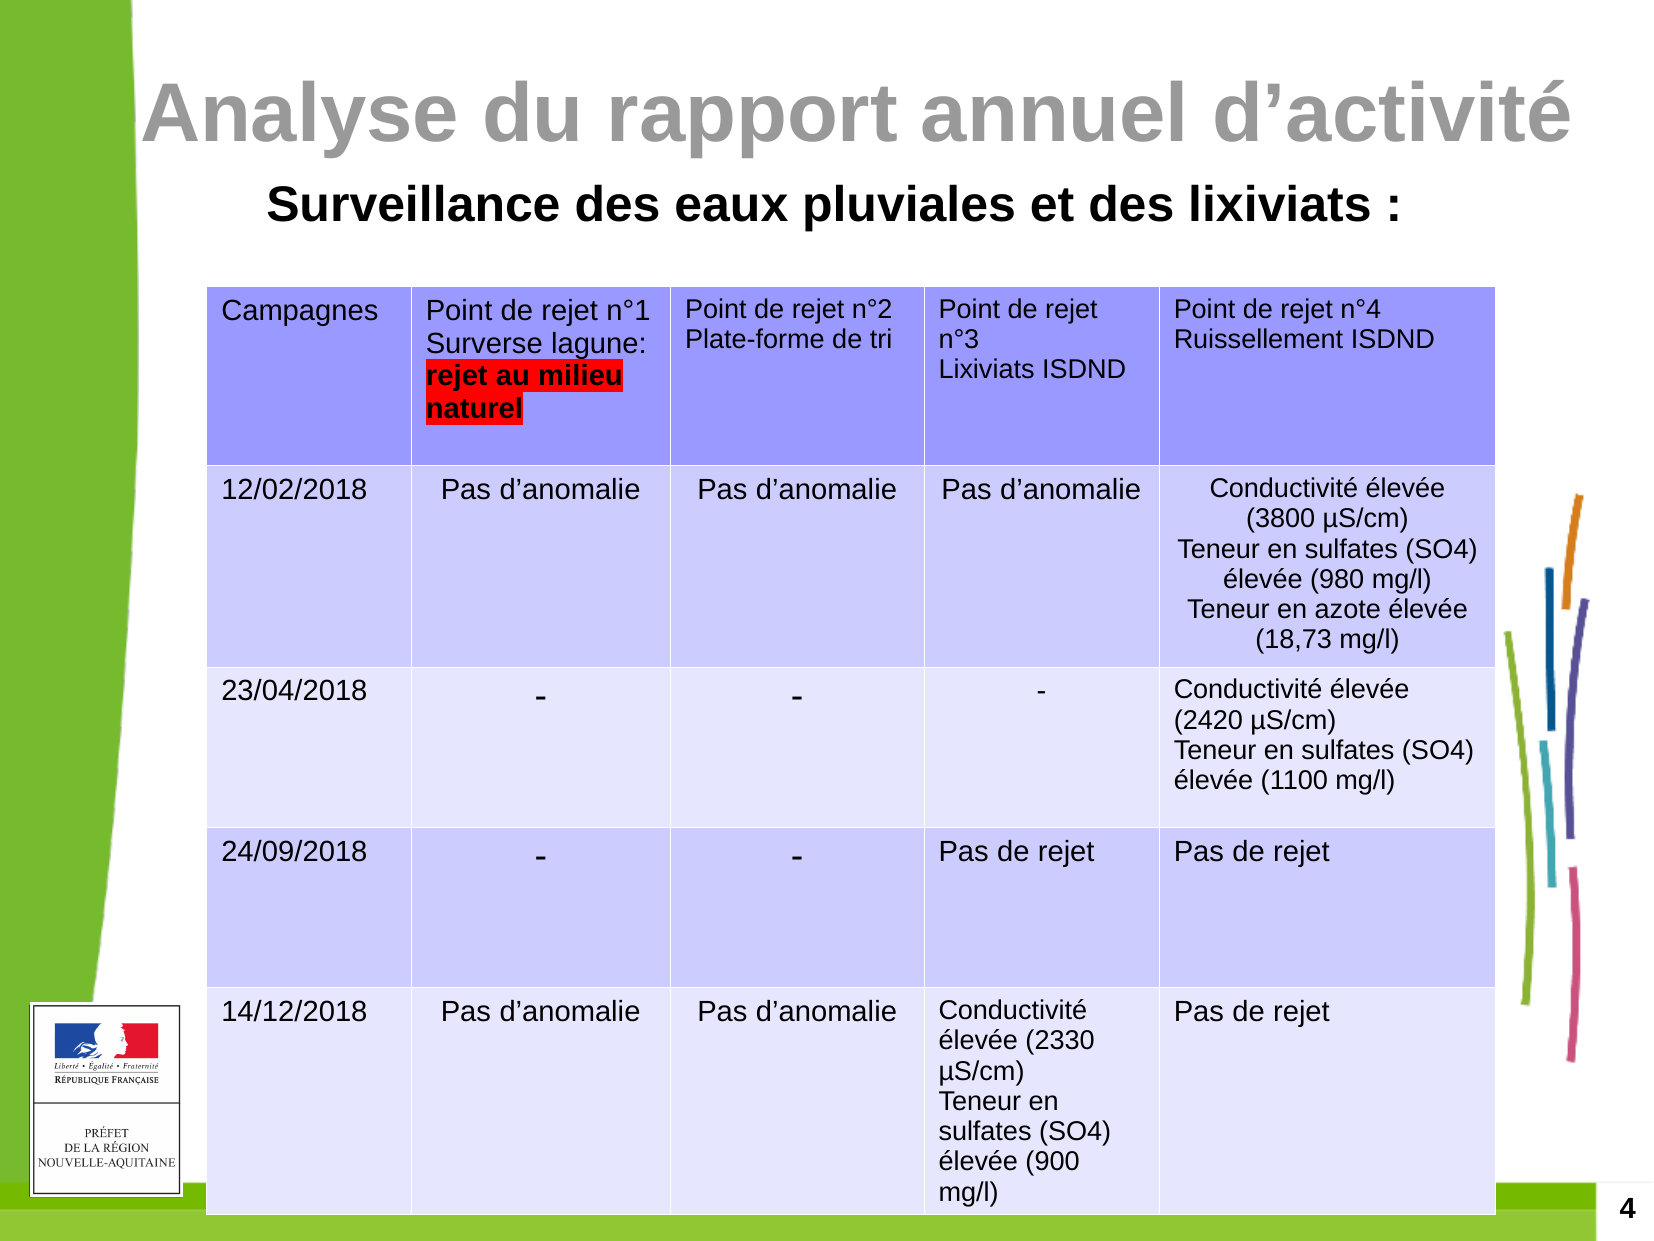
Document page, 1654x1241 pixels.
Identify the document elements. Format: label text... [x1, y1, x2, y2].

table_cell - [412, 828, 670, 987]
table_cell - [925, 668, 1159, 827]
table_cell - [412, 668, 670, 827]
table_header Campagnes [207, 287, 411, 465]
table_cell - [671, 828, 924, 987]
table_cell Pas de rejet [1160, 988, 1495, 1214]
table_header Point de rejet n°4 Ruissellement ISDND [1160, 287, 1495, 465]
table_cell Pas d’anomalie [412, 466, 670, 667]
table_cell Conductivité élevée (2330 µS/cm) Teneur en sulfates (SO4) élevée (900 mg/l) [925, 988, 1159, 1214]
table_header Point de rejet n°3 Lixiviats ISDND [925, 287, 1159, 465]
title Analyse du rapport annuel d’activité [91, 27, 1646, 198]
table_cell Pas d’anomalie [925, 466, 1159, 667]
list Surveillance des eaux pluviales et des lixiviats : [195, 176, 1525, 1199]
table_cell Pas d’anomalie [671, 466, 924, 667]
picture [0, 0, 1654, 1241]
table_cell 12/02/2018 [207, 466, 411, 667]
table_cell - [671, 668, 924, 827]
table_cell 24/09/2018 [207, 828, 411, 987]
table_header Point de rejet n°2 Plate-forme de tri [671, 287, 924, 465]
table_cell Conductivité élevée (2420 µS/cm) Teneur en sulfates (SO4) élevée (1100 mg/l) [1160, 668, 1495, 827]
table_cell Pas d’anomalie [671, 988, 924, 1214]
table_cell Pas d’anomalie [412, 988, 670, 1214]
table_cell Pas de rejet [925, 828, 1159, 987]
table_cell 23/04/2018 [207, 668, 411, 827]
table_cell Conductivité élevée (3800 µS/cm) Teneur en sulfates (SO4) élevée (980 mg/l) Teneur en azote élevée (18,73 mg/l) [1160, 466, 1495, 667]
table_cell Pas de rejet [1160, 828, 1495, 987]
table_cell 14/12/2018 [207, 988, 411, 1214]
table_header Point de rejet n°1 Surverse lagune: rejet au milieu naturel [412, 287, 670, 465]
